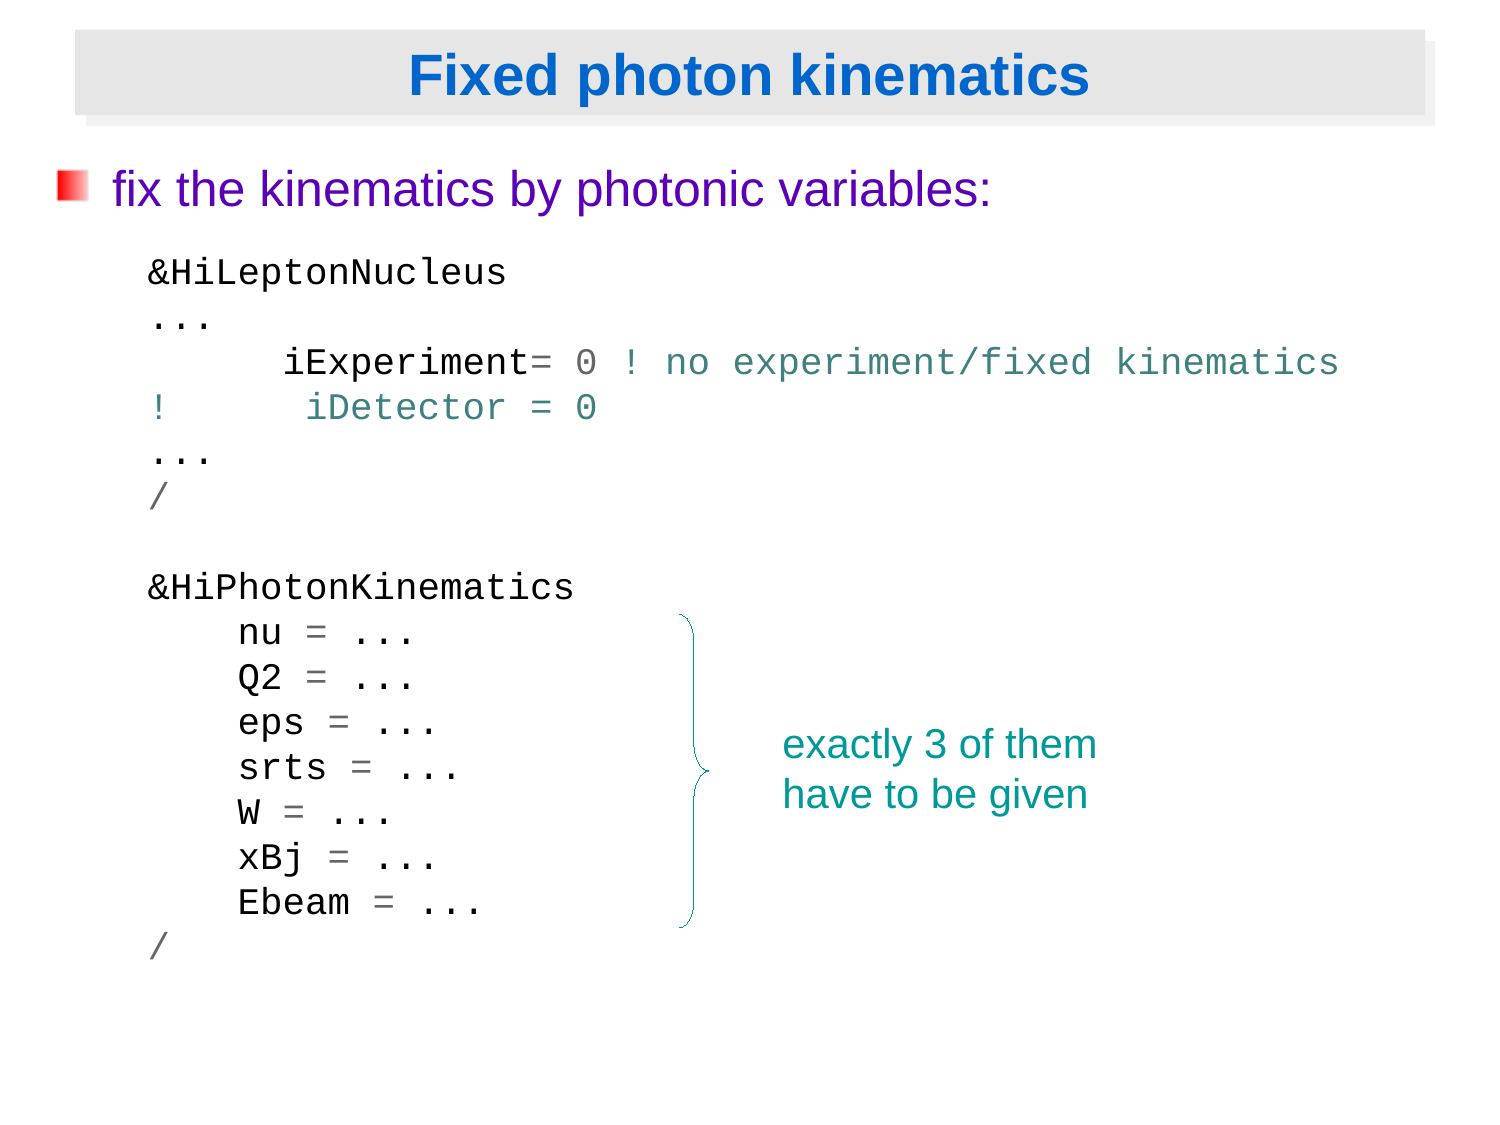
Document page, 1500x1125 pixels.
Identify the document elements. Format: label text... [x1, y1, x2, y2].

text_box &HiLeptonNucleus ... iExperiment= 0 ! no experiment/fixed kinematics ! iDetector = 0 ... / &HiPhotonKinematics nu = ... Q2 = ... eps = ... srts = ... W = ... xBj = ... Ebeam = ... / [132, 239, 1388, 1020]
title Fixed photon kinematics [75, 29, 1426, 116]
list fix the kinematics by photonic variables: [41, 148, 1459, 1093]
text_box exactly 3 of them have to be given [767, 709, 1211, 1016]
